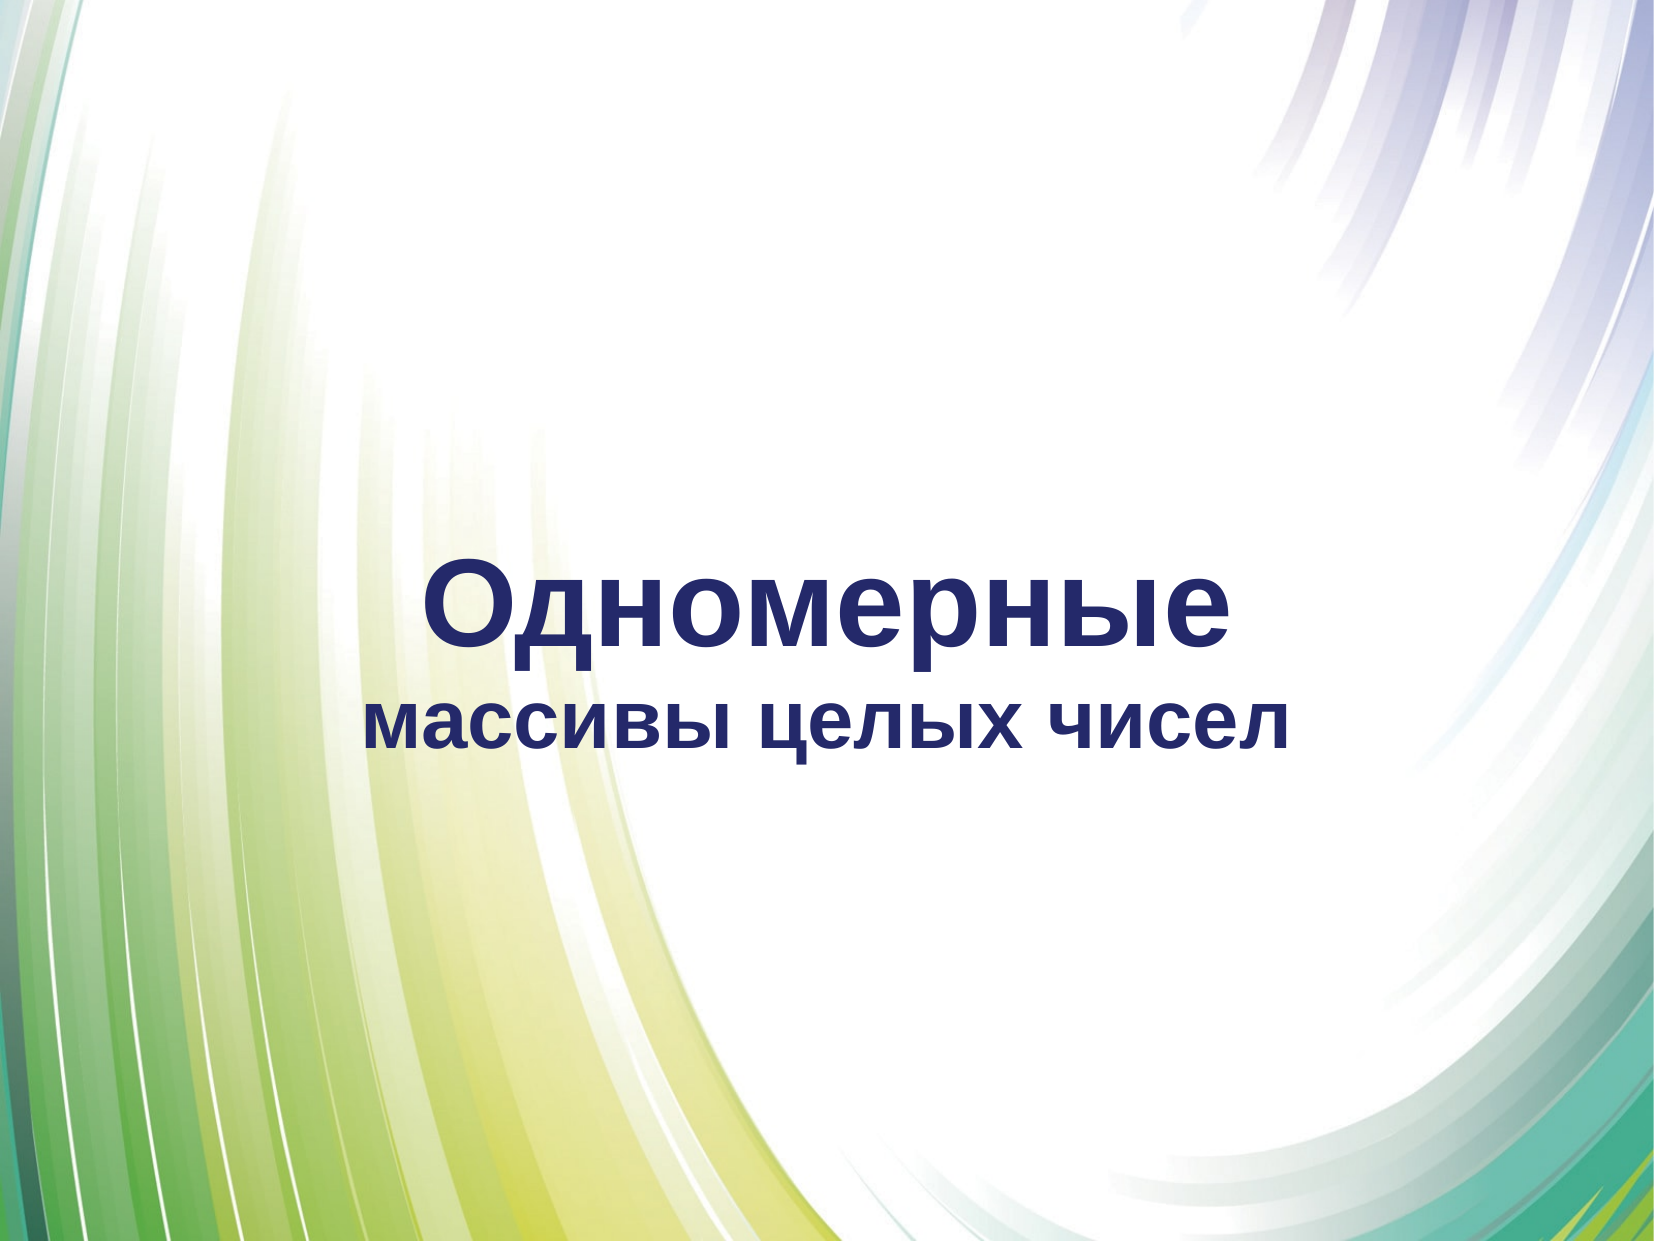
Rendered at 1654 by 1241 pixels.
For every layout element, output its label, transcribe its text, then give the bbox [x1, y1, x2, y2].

picture [0, 0, 1654, 1241]
subtitle Одномерные массивы целых чисел [82, 290, 1571, 1010]
